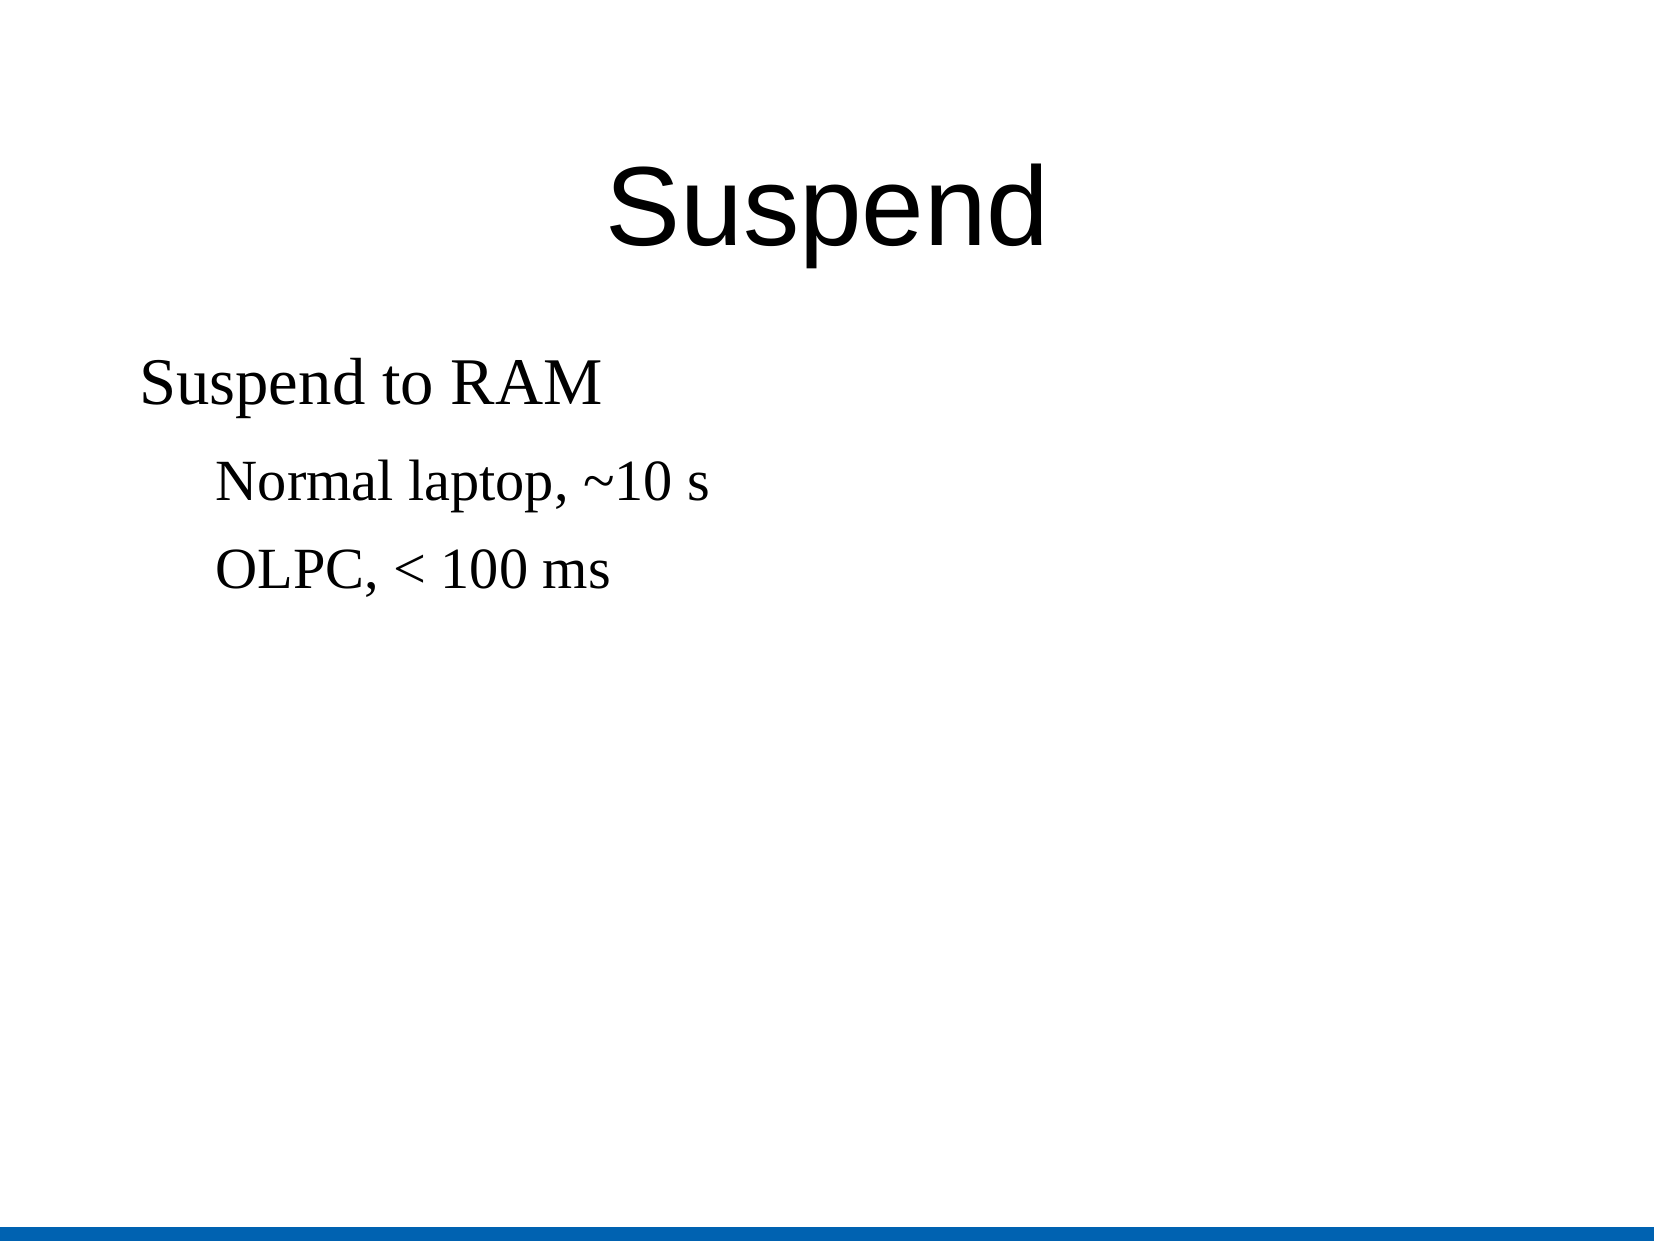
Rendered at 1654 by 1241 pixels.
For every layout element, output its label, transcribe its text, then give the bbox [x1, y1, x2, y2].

title Suspend [121, 102, 1534, 310]
list Suspend to RAM Normal laptop, ~10 s OLPC, < 100 ms [121, 344, 1534, 1127]
